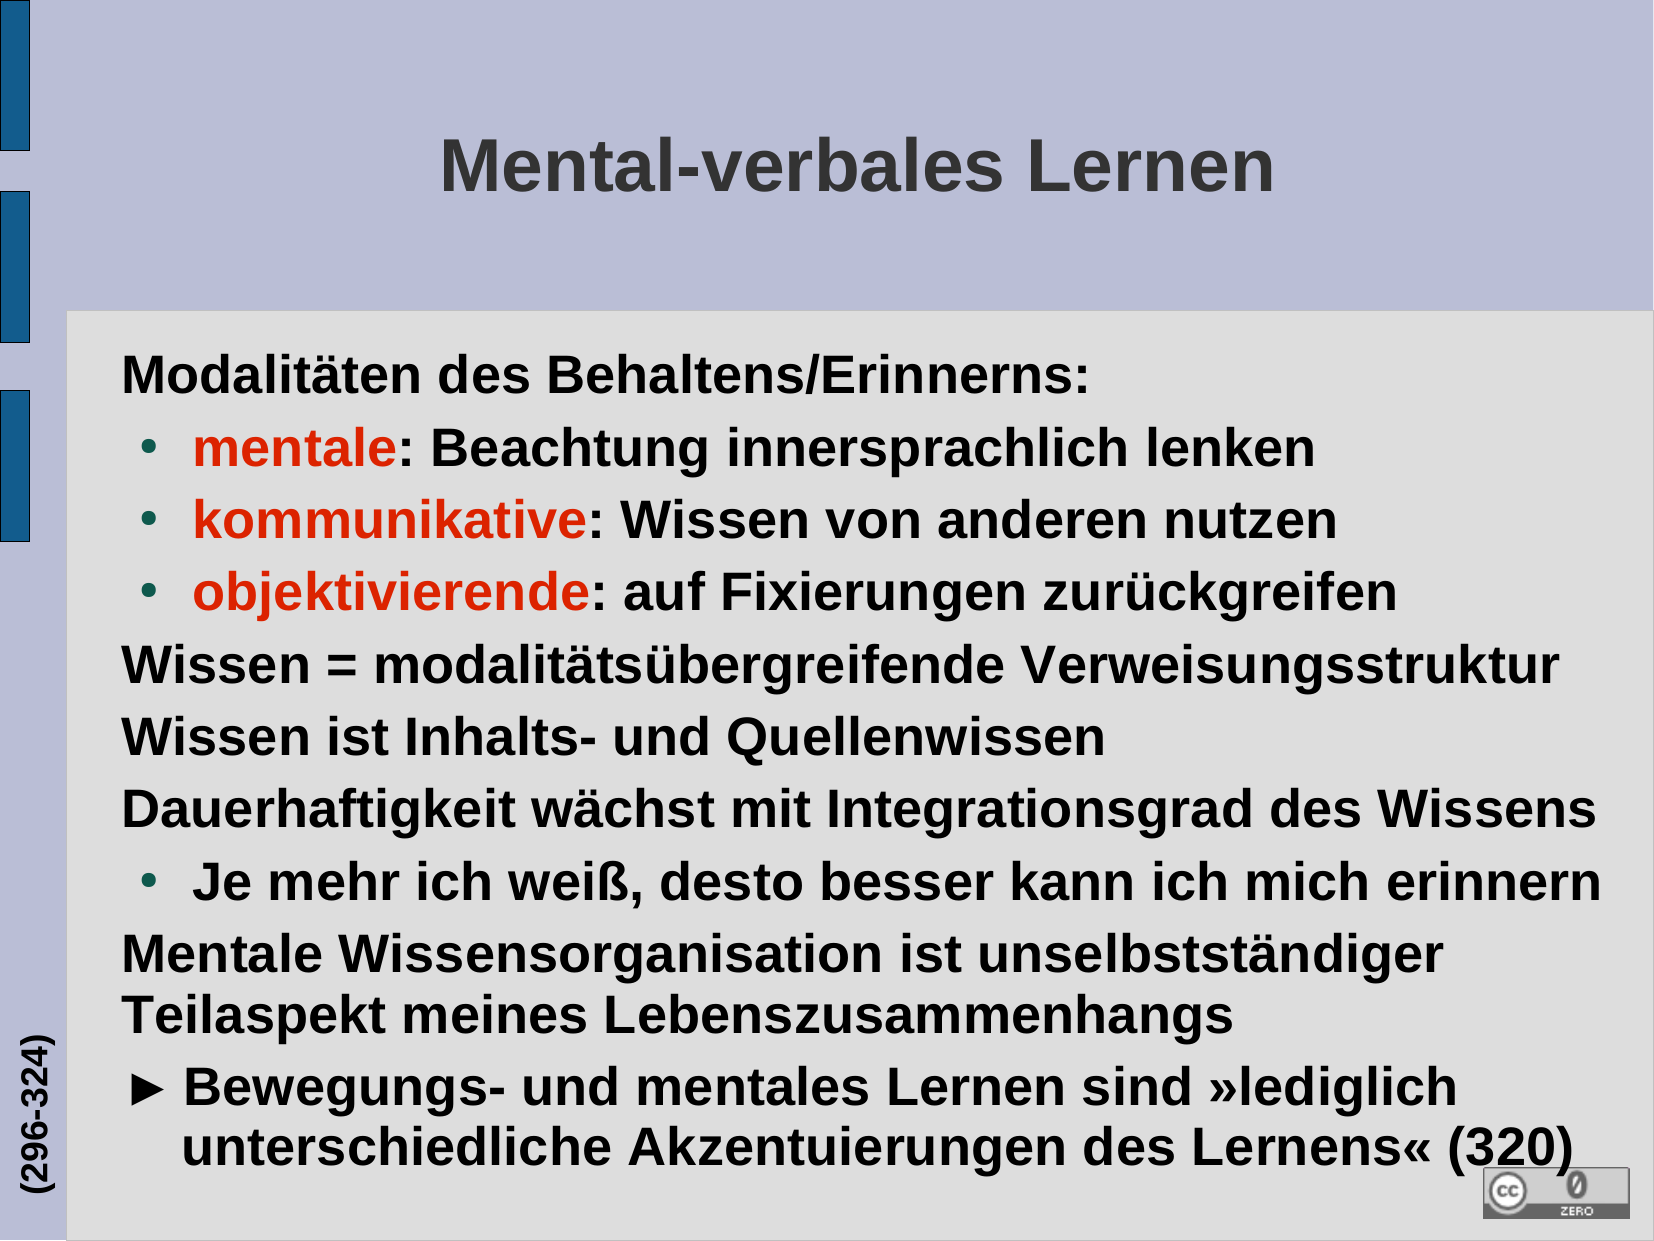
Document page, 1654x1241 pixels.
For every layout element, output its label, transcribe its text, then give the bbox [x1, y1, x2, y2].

picture [1483, 1167, 1630, 1219]
title Mental-verbales Lernen [121, 61, 1595, 269]
list Modalitäten des Behaltens/Erinnerns: mentale: Beachtung innersprachlich lenken kommunikative: Wissen von anderen nutzen objektivierende: auf Fixierungen zurückgreifen Wissen = modalitätsübergreifende Verweisungsstruktur Wissen ist Inhalts- und Quellenwissen Dauerhaftigkeit wächst mit Integrationsgrad des Wissens Je mehr ich weiß, desto besser kann ich mich erinnern Mentale Wissensorganisation ist unselbstständiger Teilaspekt meines Lebenszusammenhangs ► Bewegungs- und mentales Lernen sind »lediglich unterschiedliche Akzentuierungen des Lernens« (320) [121, 344, 1625, 1178]
text_box (296-324) [5, 1019, 63, 1211]
